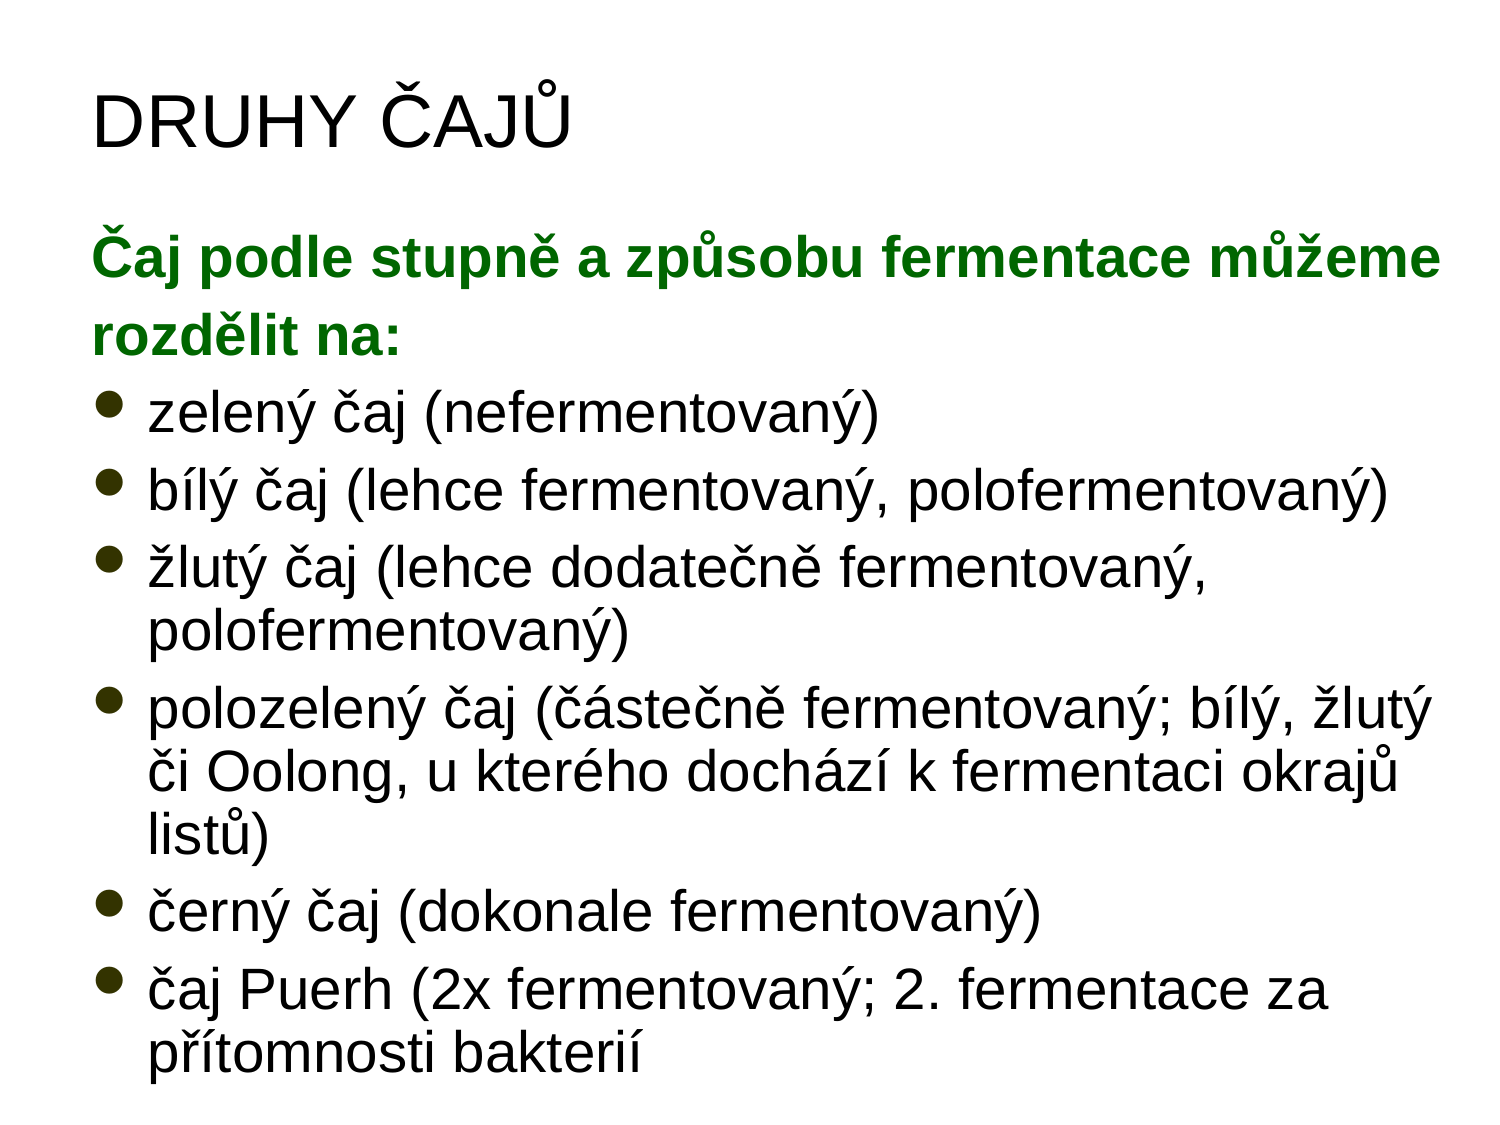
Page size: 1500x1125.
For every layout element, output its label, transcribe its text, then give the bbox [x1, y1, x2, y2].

list Čaj podle stupně a způsobu fermentace můžeme rozdělit na: zelený čaj (nefermentovaný) bílý čaj (lehce fermentovaný, polofermentovaný) žlutý čaj (lehce dodatečně fermentovaný, polofermentovaný) polozelený čaj (částečně fermentovaný; bílý, žlutý či Oolong, u kterého dochází k fermentaci okrajů listů) černý čaj (dokonale fermentovaný) čaj Puerh (2x fermentovaný; 2. fermentace za přítomnosti bakterií [76, 220, 1471, 1107]
title DRUHY ČAJŮ [76, 42, 1309, 193]
